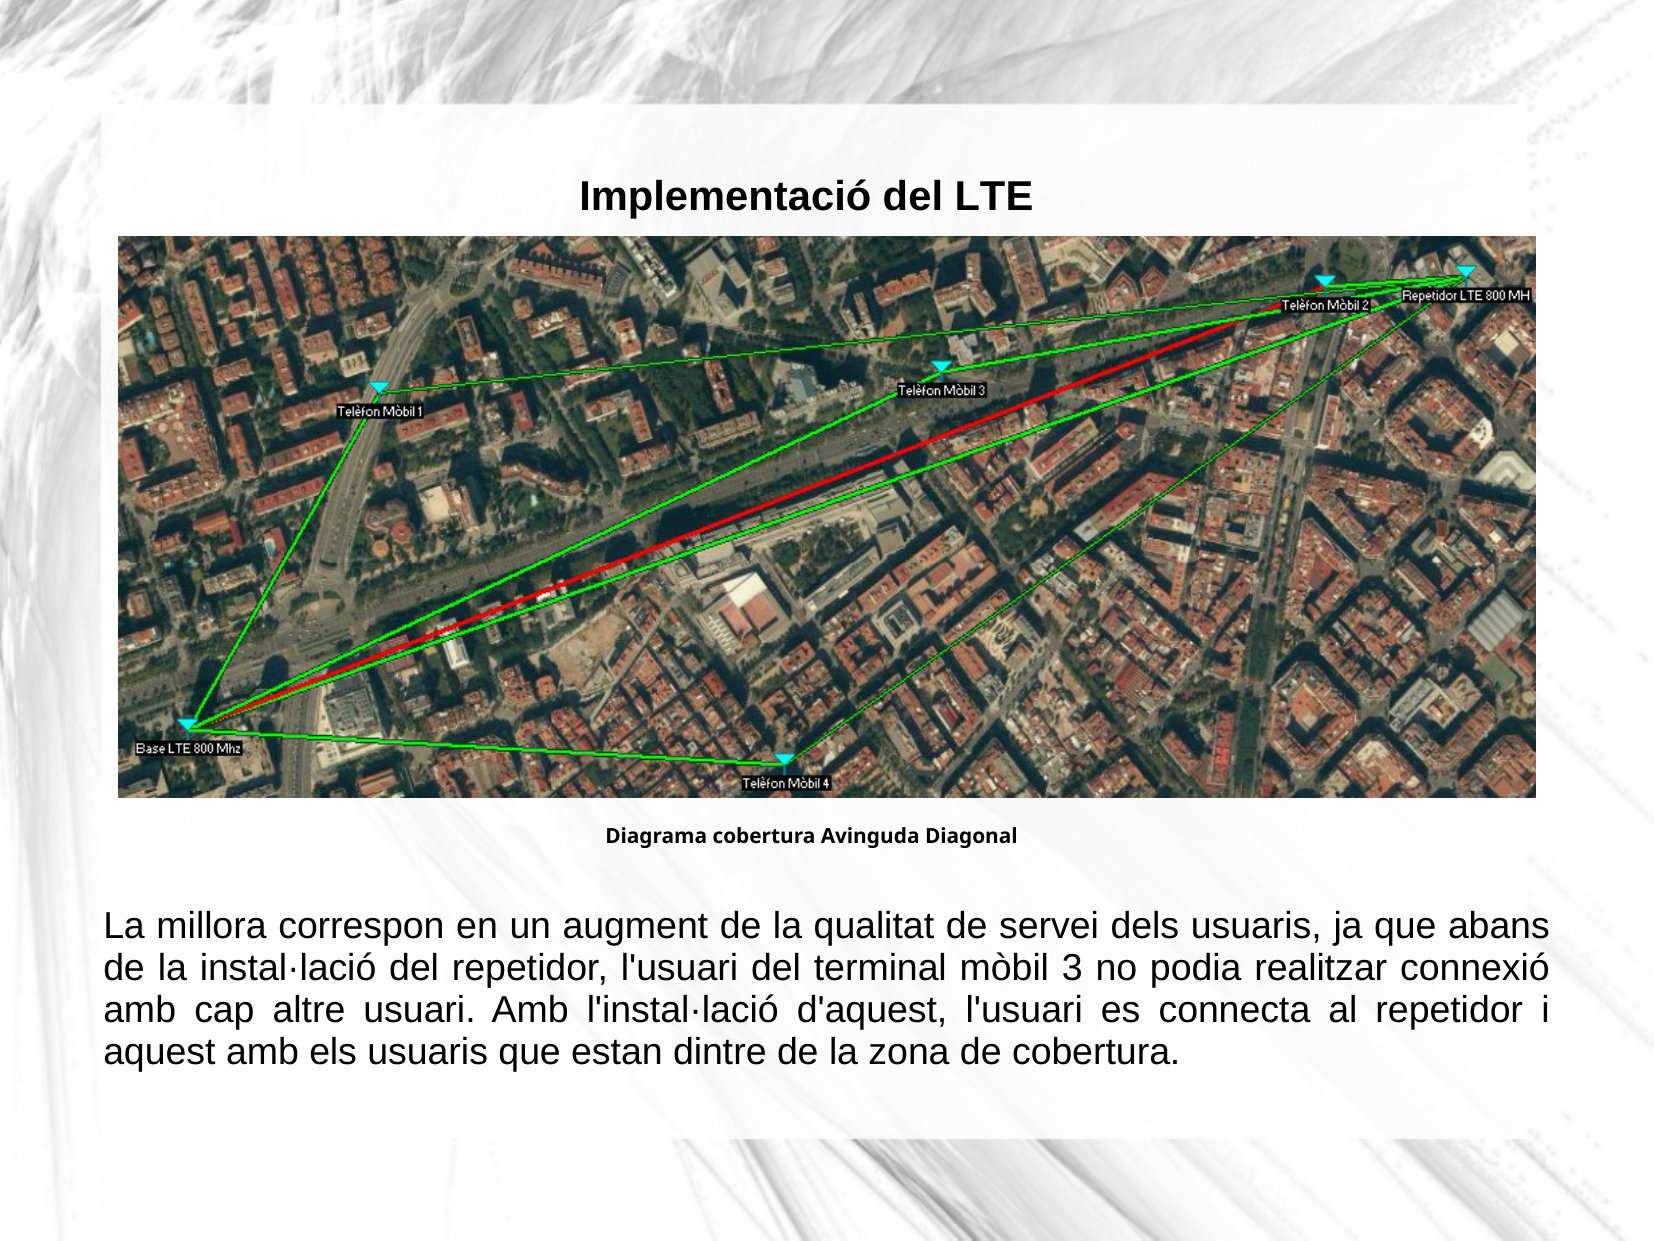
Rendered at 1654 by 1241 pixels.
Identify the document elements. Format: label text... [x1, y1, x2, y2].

picture [0, 0, 1654, 1241]
text_box Diagrama cobertura Avinguda Diagonal [590, 813, 1093, 858]
title Implementació del LTE [118, 112, 1506, 281]
text_box La millora correspon en un augment de la qualitat de servei dels usuaris, ja que abans de la instal·lació del repetidor, l'usuari del terminal mòbil 3 no podia realitzar connexió amb cap altre usuari. Amb l'instal·lació d'aquest, l'usuari es connecta al repetidor i aquest amb els usuaris que estan dintre de la zona de cobertura. [88, 896, 1565, 1081]
